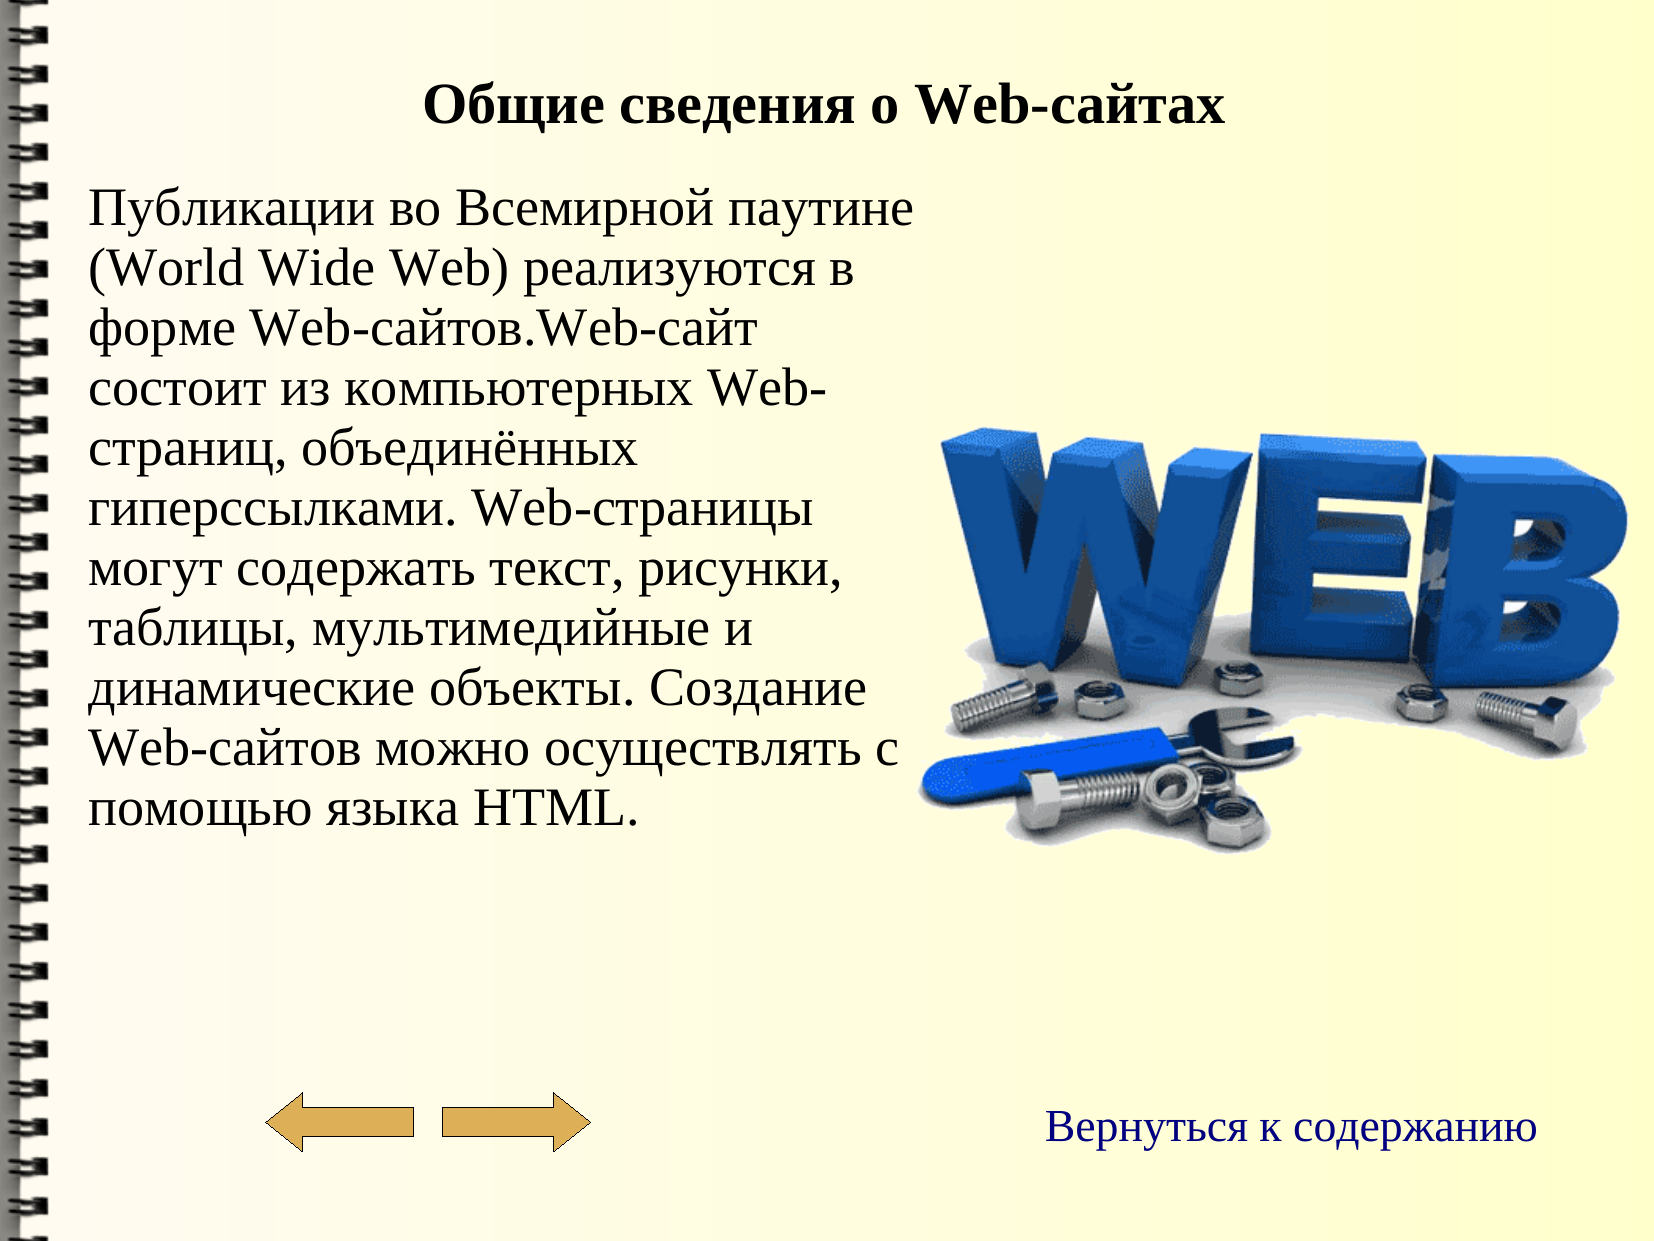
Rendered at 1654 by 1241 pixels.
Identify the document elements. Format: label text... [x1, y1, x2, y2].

text_box [265, 1092, 414, 1152]
picture [0, 0, 1654, 1241]
text_box [442, 1092, 591, 1152]
title Общие сведения о Web-сайтах [118, 0, 1531, 208]
list Вернуться к содержанию [1033, 1100, 1565, 1152]
list Публикации во Всемирной паутине (World Wide Web) реализуются в форме Web-сайтов.Web-сайт состоит из компьютерных Web-страниц, объединённых гиперссылками. Web-страницы могут содержать текст, рисунки, таблицы, мультимедийные и динамические объекты. Создание Web-сайтов можно осуществлять с помощью языка HTML. [88, 177, 916, 990]
picture [915, 413, 1635, 886]
